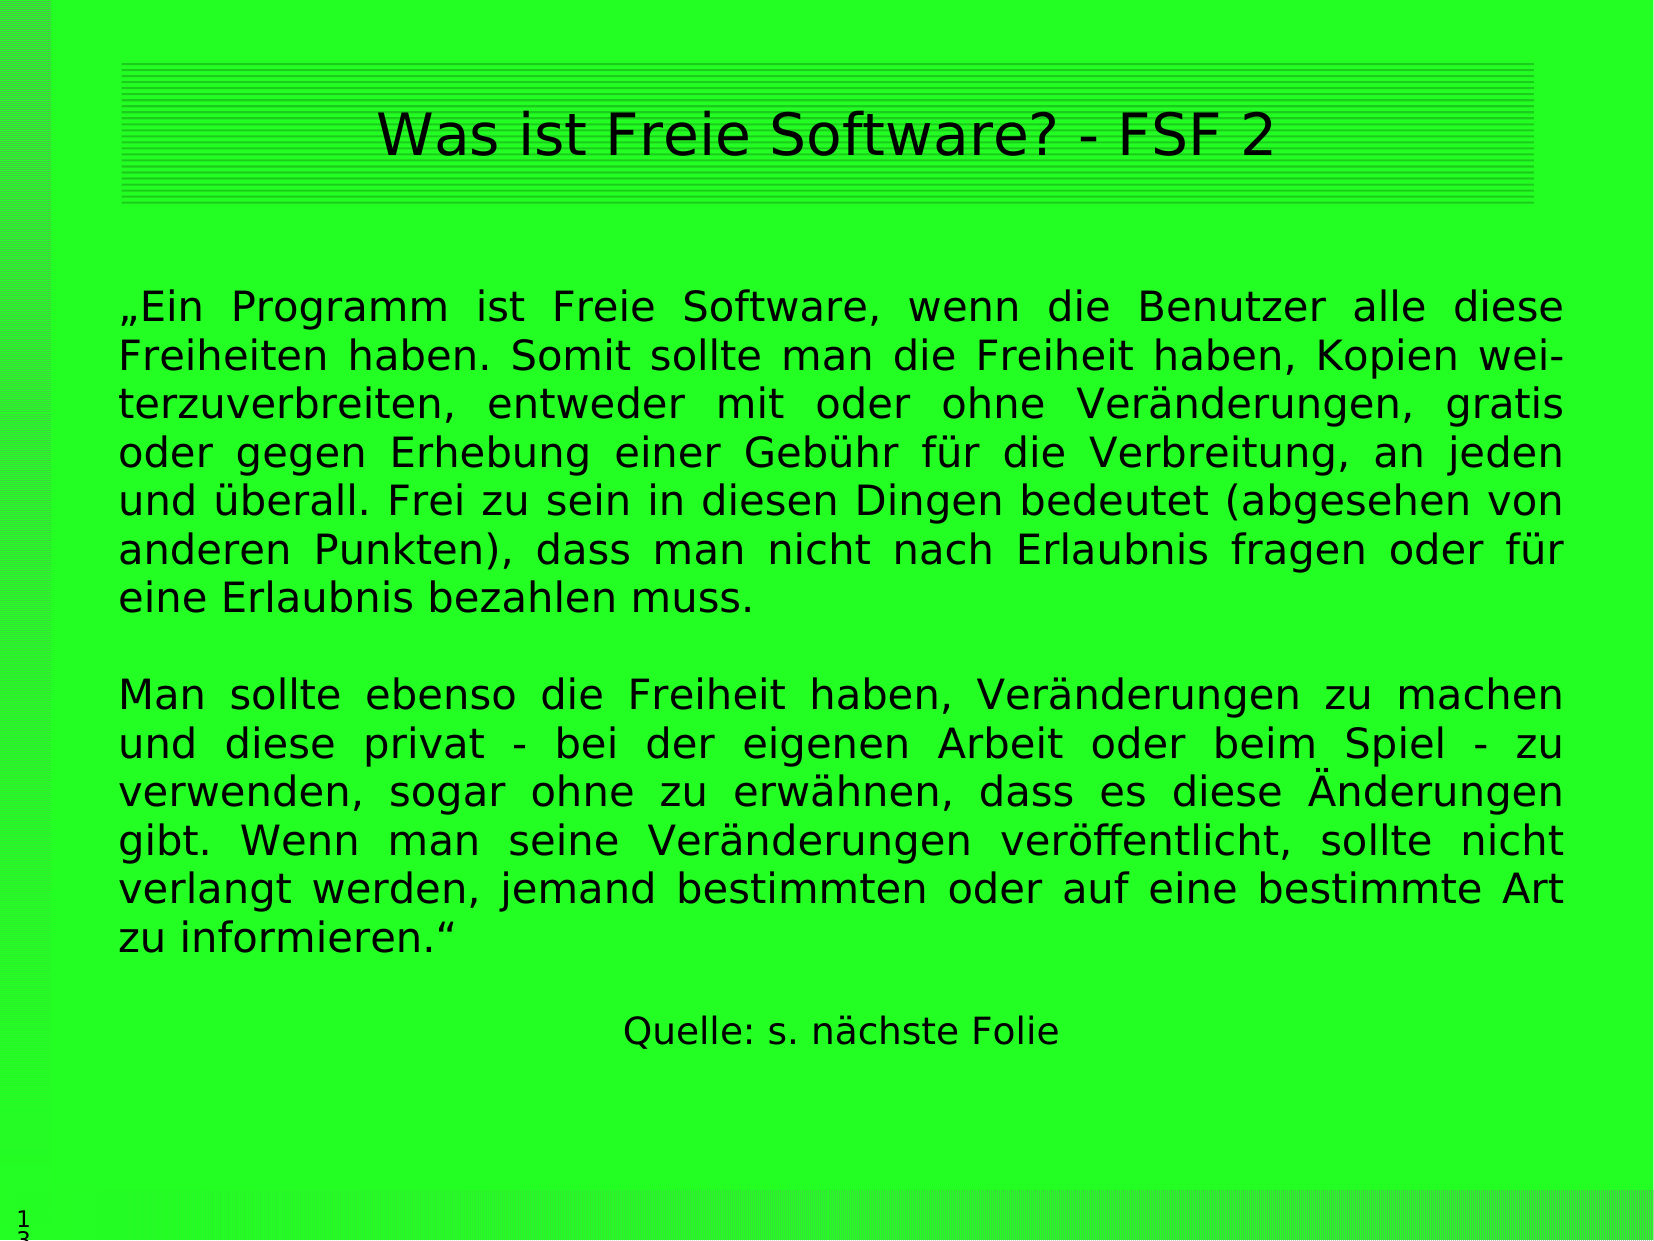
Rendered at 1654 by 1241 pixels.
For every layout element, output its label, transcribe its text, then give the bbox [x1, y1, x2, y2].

subtitle „Ein Programm ist Freie Software, wenn die Benutzer alle diese Freiheiten haben. Somit sollte man die Freiheit haben, Kopien wei-terzuverbreiten, entweder mit oder ohne Veränderungen, gratis oder gegen Erhebung einer Gebühr für die Verbreitung, an jeden und überall. Frei zu sein in diesen Dingen bedeutet (abgesehen von anderen Punkten), dass man nicht nach Erlaubnis fragen oder für eine Erlaubnis bezahlen muss. Man sollte ebenso die Freiheit haben, Veränderungen zu machen und diese privat - bei der eigenen Arbeit oder beim Spiel - zu verwenden, sogar ohne zu erwähnen, dass es diese Änderungen gibt. Wenn man seine Veränderungen veröffentlicht, sollte nicht verlangt werden, jemand bestimmten oder auf eine bestimmte Art zu informieren.“ Quelle: s. nächste Folie [118, 236, 1565, 1188]
title Was ist Freie Software? - FSF 2 [151, 56, 1503, 215]
